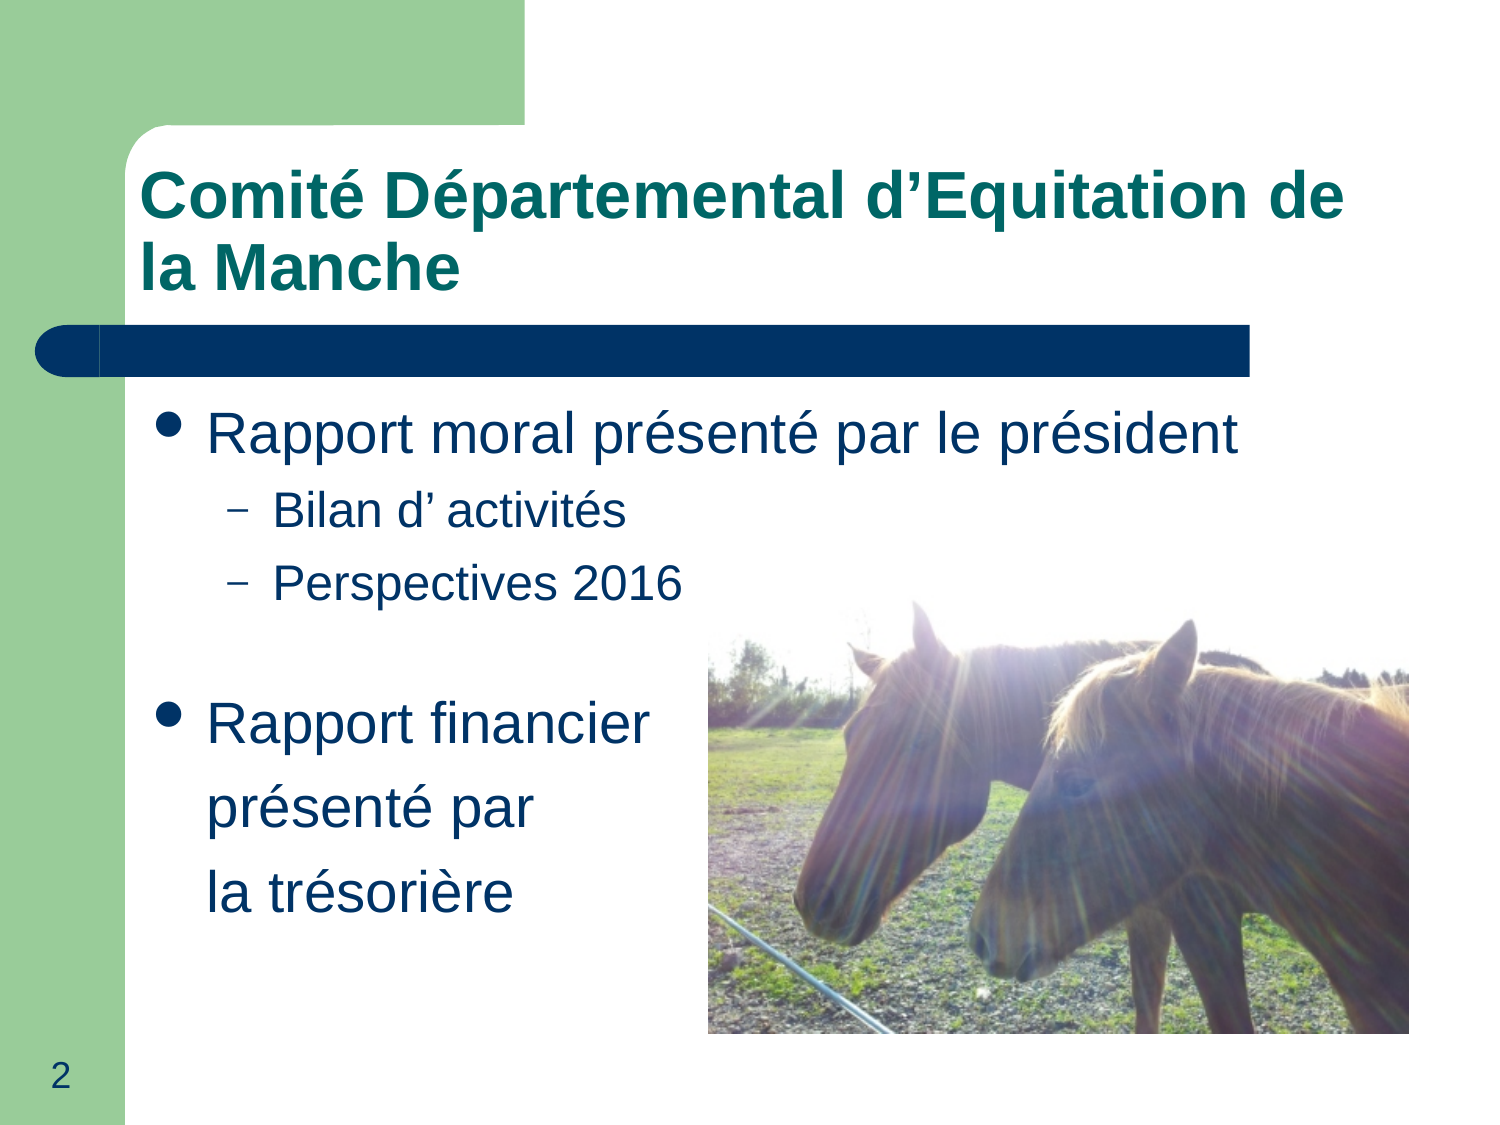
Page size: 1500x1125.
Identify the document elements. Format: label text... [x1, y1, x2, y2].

list Rapport moral présenté par le président Bilan d’ activités Perspectives 2016 Rapport financier présenté par la trésorière [137, 387, 1400, 1125]
title Comité Départemental d’Equitation de la Manche [124, 124, 1425, 313]
picture [708, 508, 1409, 1034]
